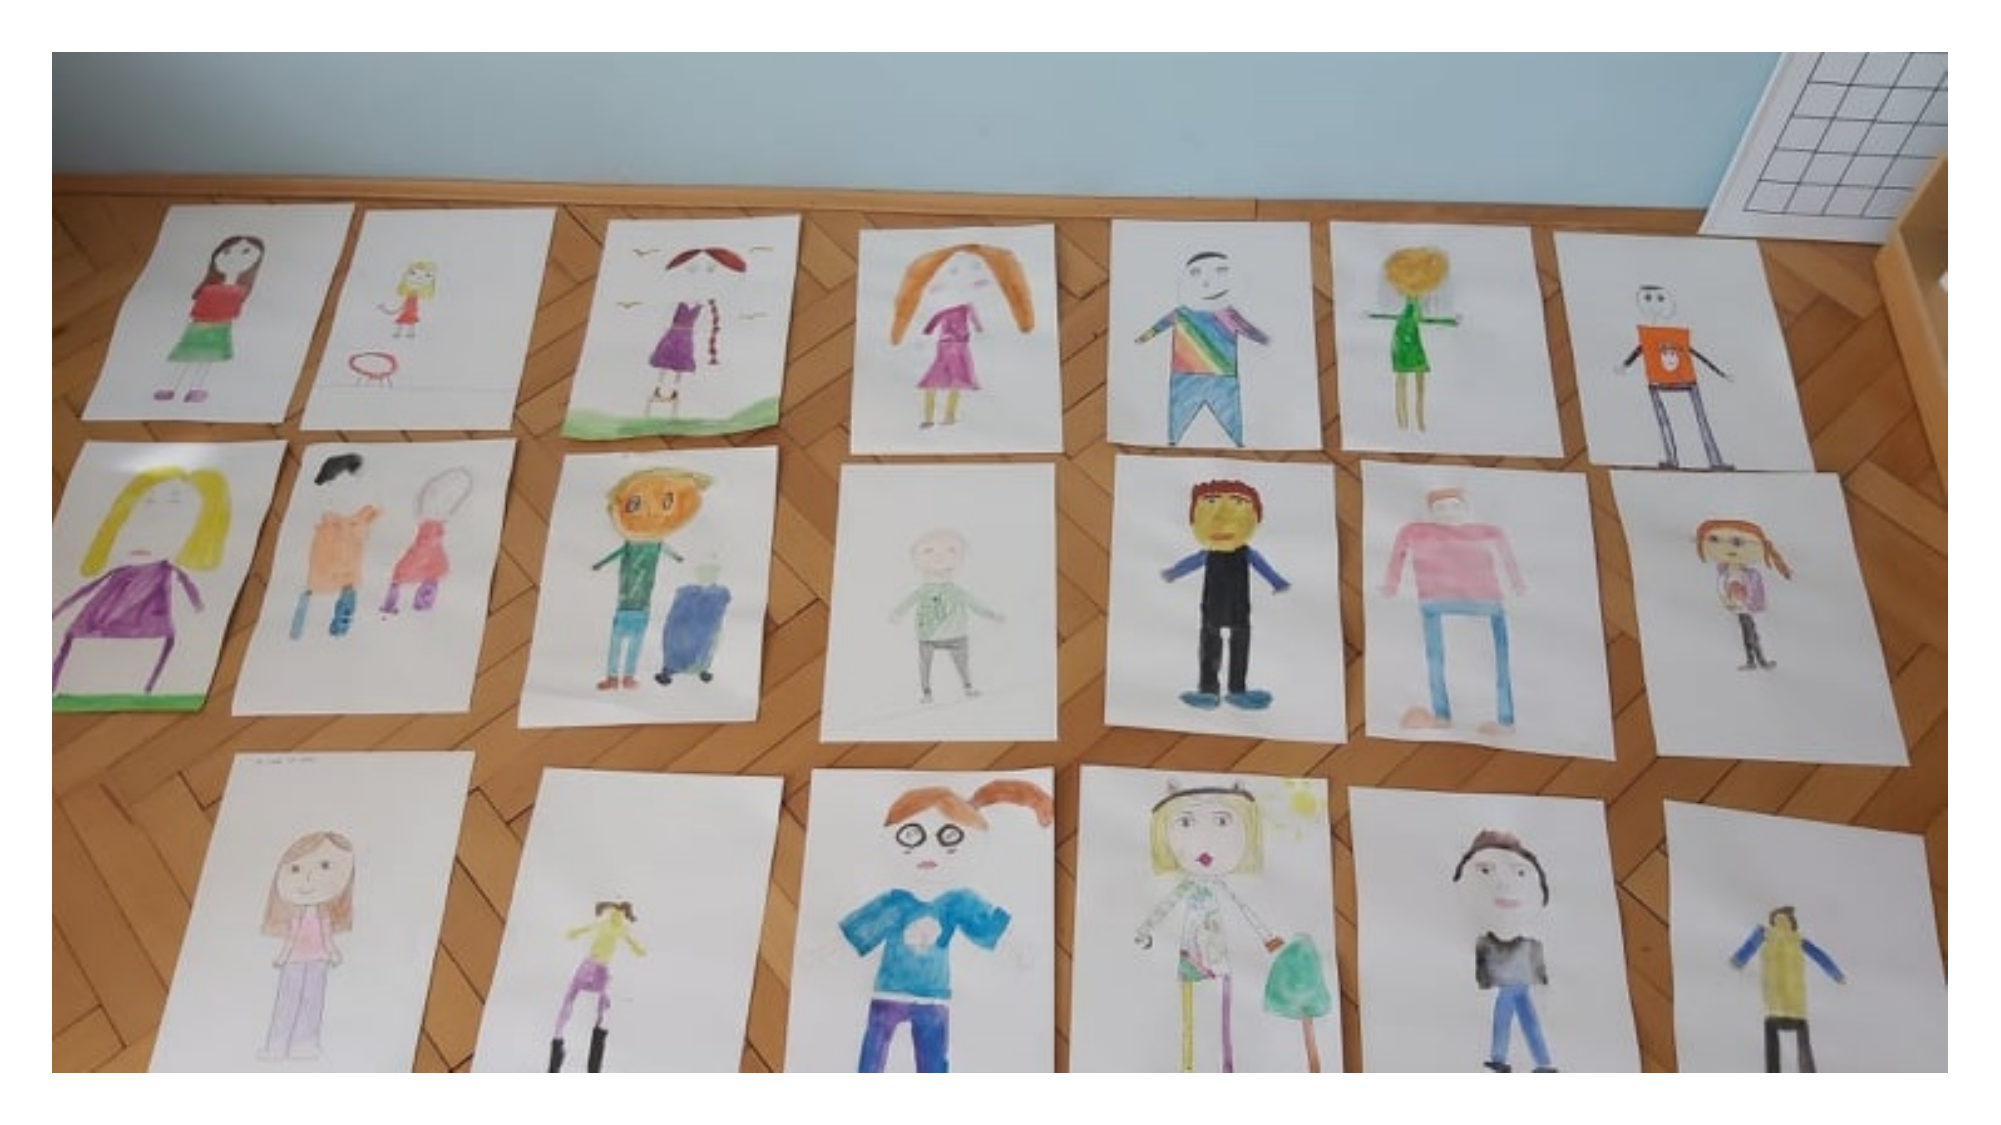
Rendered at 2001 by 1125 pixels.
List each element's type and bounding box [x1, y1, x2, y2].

picture [52, 52, 1948, 1073]
